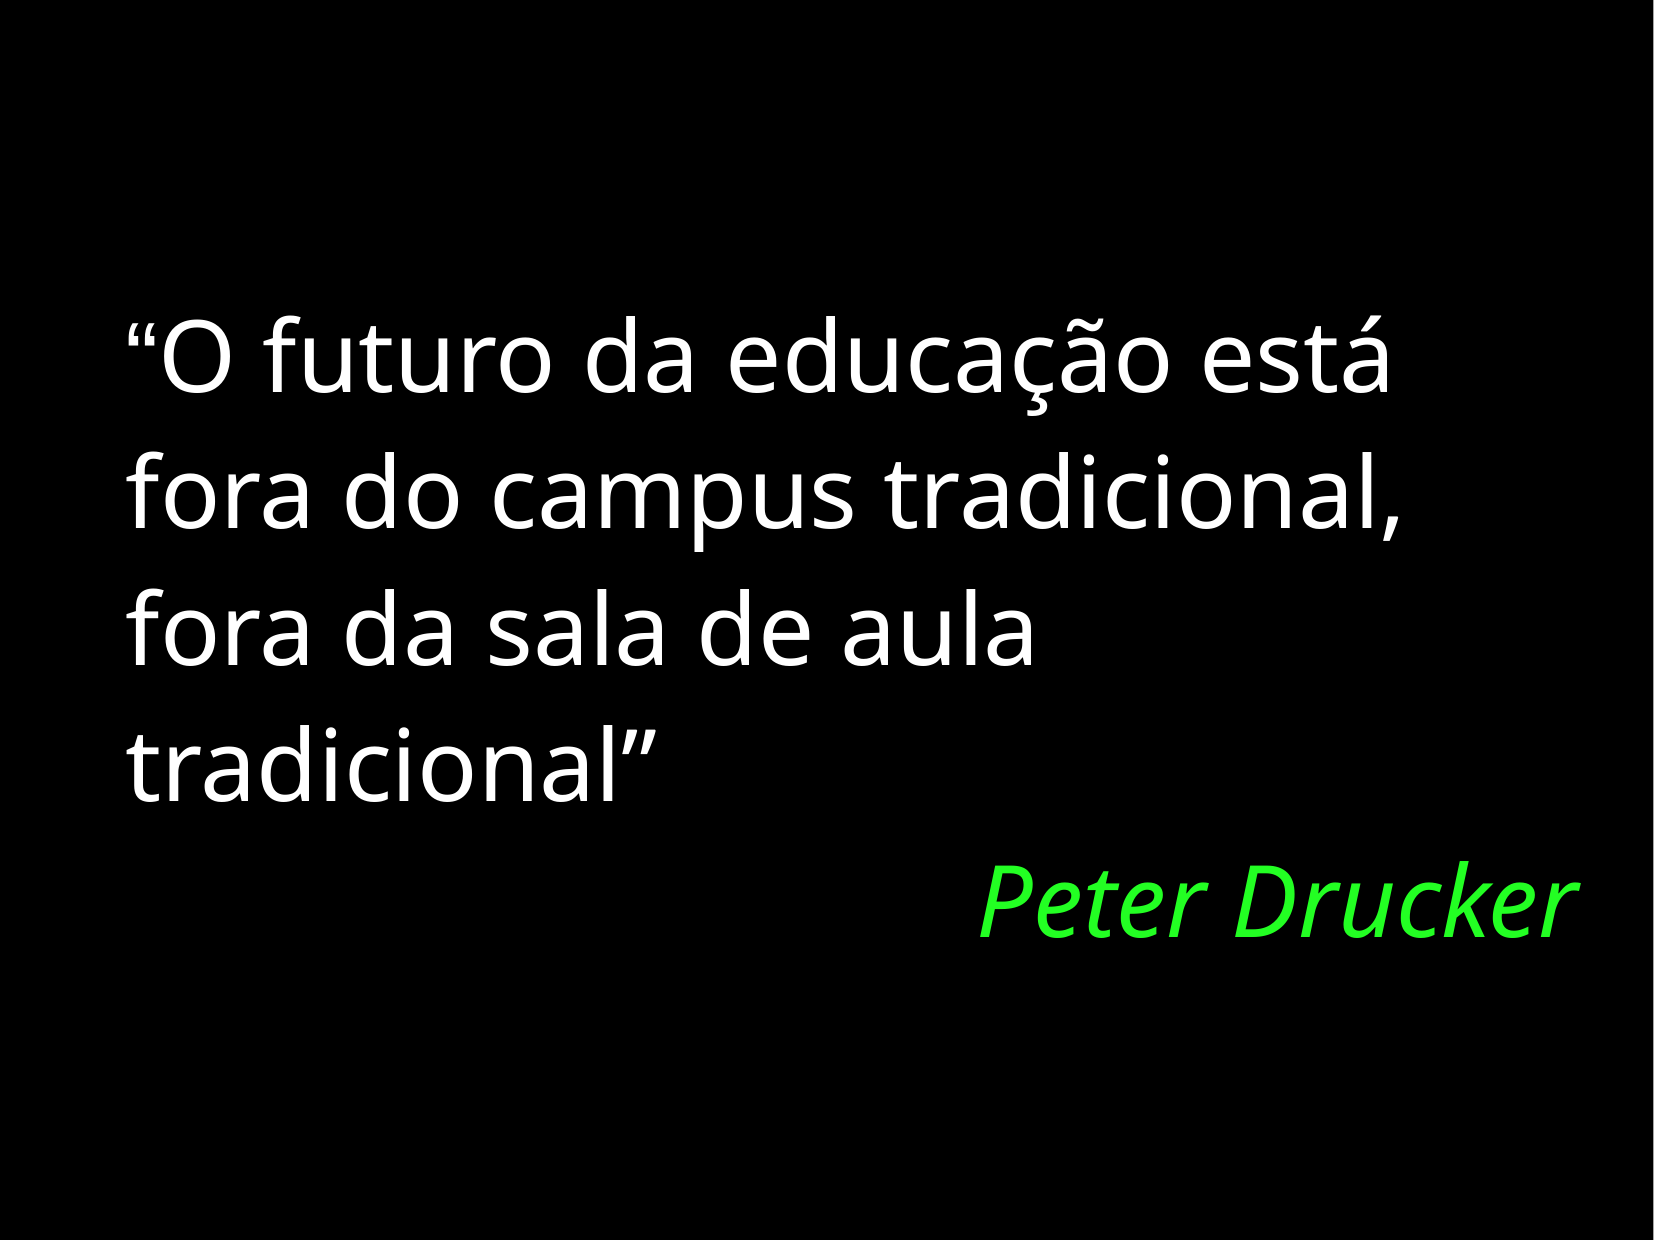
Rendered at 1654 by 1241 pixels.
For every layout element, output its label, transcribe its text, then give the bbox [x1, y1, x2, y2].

text_box “O futuro da educação está fora do campus tradicional, fora da sala de aula tradicional” Peter Drucker [110, 427, 1595, 975]
